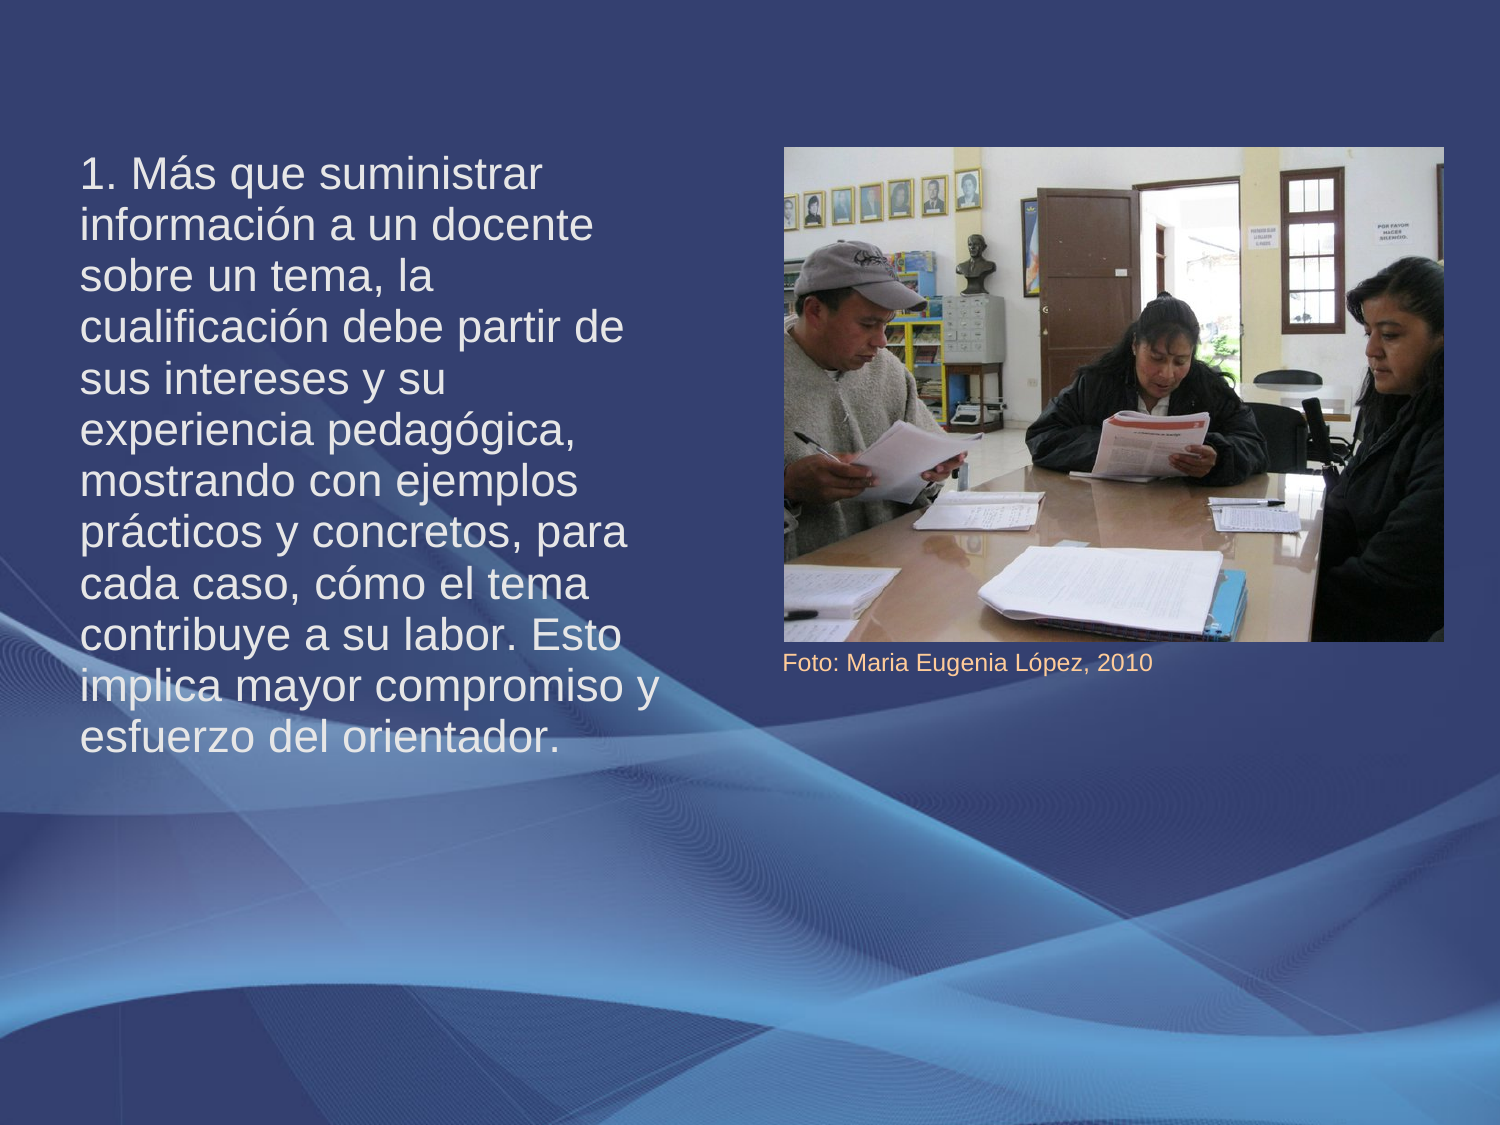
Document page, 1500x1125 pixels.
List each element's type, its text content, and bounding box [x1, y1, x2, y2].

picture [0, 0, 1500, 1125]
list 1. Más que suministrar información a un docente sobre un tema, la cualificación debe partir de sus intereses y su experiencia pedagógica, mostrando con ejemplos prácticos y concretos, para cada caso, cómo el tema contribuye a su labor. Esto implica mayor compromiso y esfuerzo del orientador. [79, 147, 680, 800]
text_box Foto: Maria Eugenia López, 2010 [767, 640, 1169, 684]
